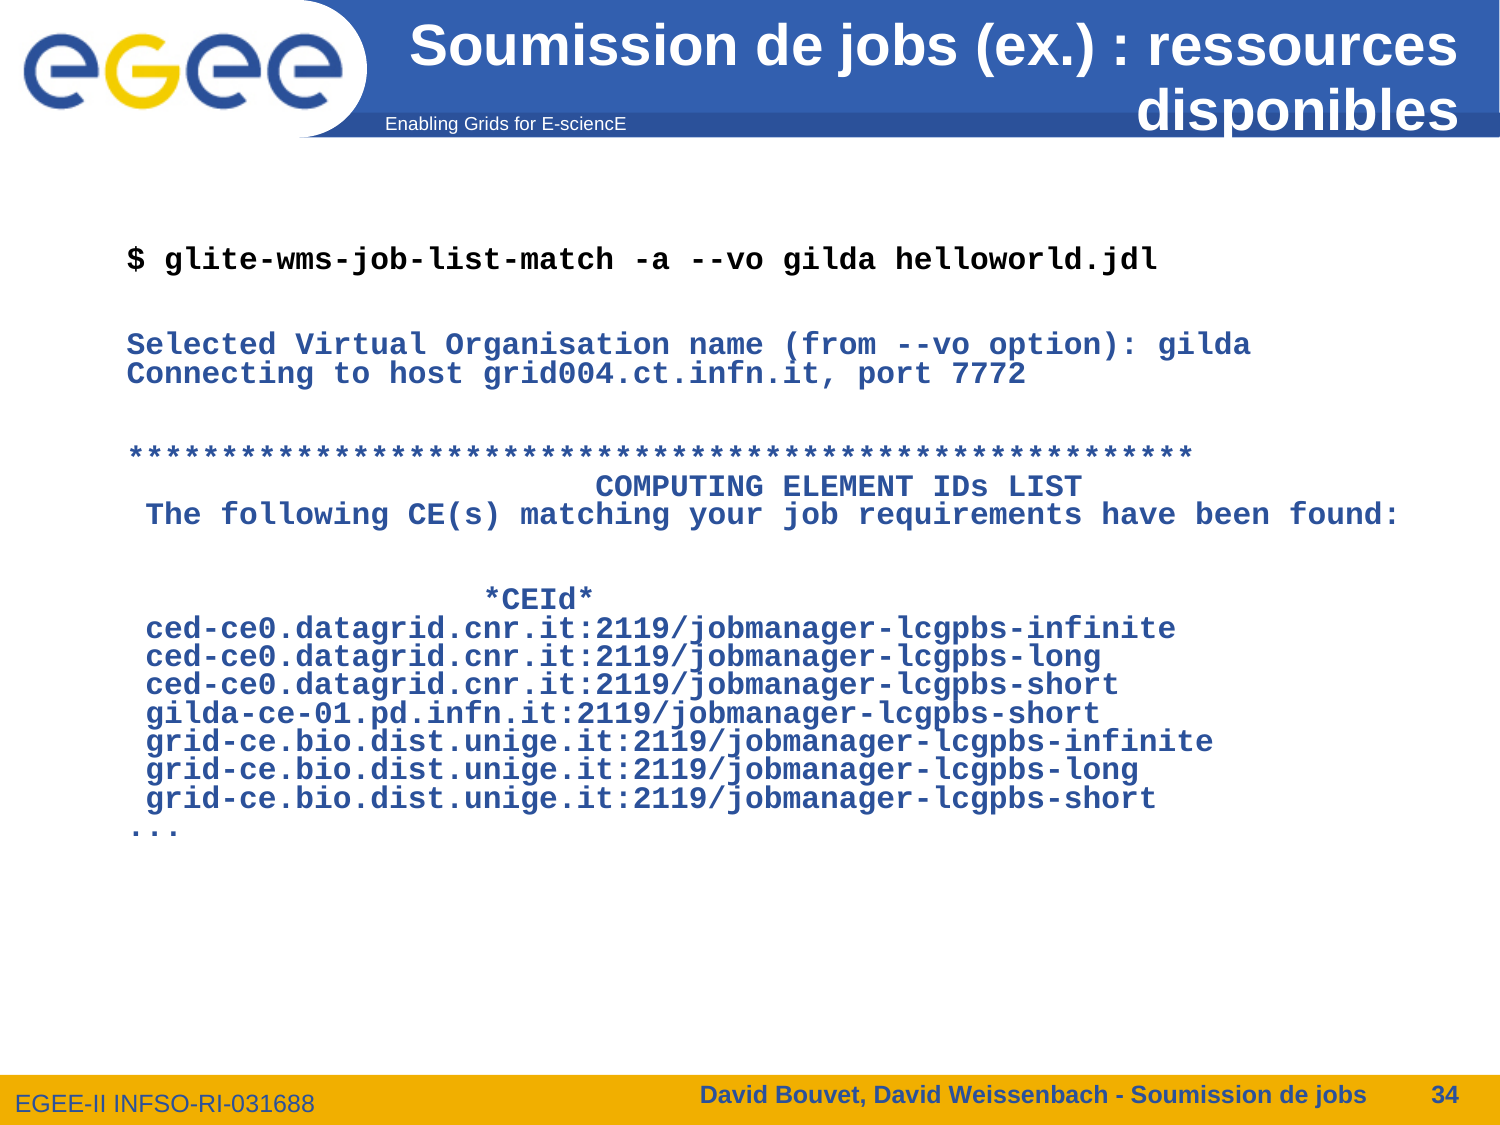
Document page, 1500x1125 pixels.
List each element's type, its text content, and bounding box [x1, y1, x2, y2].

picture [18, 30, 349, 112]
list $ glite-wms-job-list-match -a --vo gilda helloworld.jdl Selected Virtual Organisation name (from --vo option): gilda Connecting to host grid004.ct.infn.it, port 7772 ********************************************************* COMPUTING ELEMENT IDs LIST The following CE(s) matching your job requirements have been found: *CEId* ced-ce0.datagrid.cnr.it:2119/jobmanager-lcgpbs-infinite ced-ce0.datagrid.cnr.it:2119/jobmanager-lcgpbs-long ced-ce0.datagrid.cnr.it:2119/jobmanager-lcgpbs-short gilda-ce-01.pd.infn.it:2119/jobmanager-lcgpbs-short grid-ce.bio.dist.unige.it:2119/jobmanager-lcgpbs-infinite grid-ce.bio.dist.unige.it:2119/jobmanager-lcgpbs-long grid-ce.bio.dist.unige.it:2119/jobmanager-lcgpbs-short ... [56, 159, 1466, 1051]
title Soumission de jobs (ex.) : ressources disponibles [369, 0, 1475, 156]
